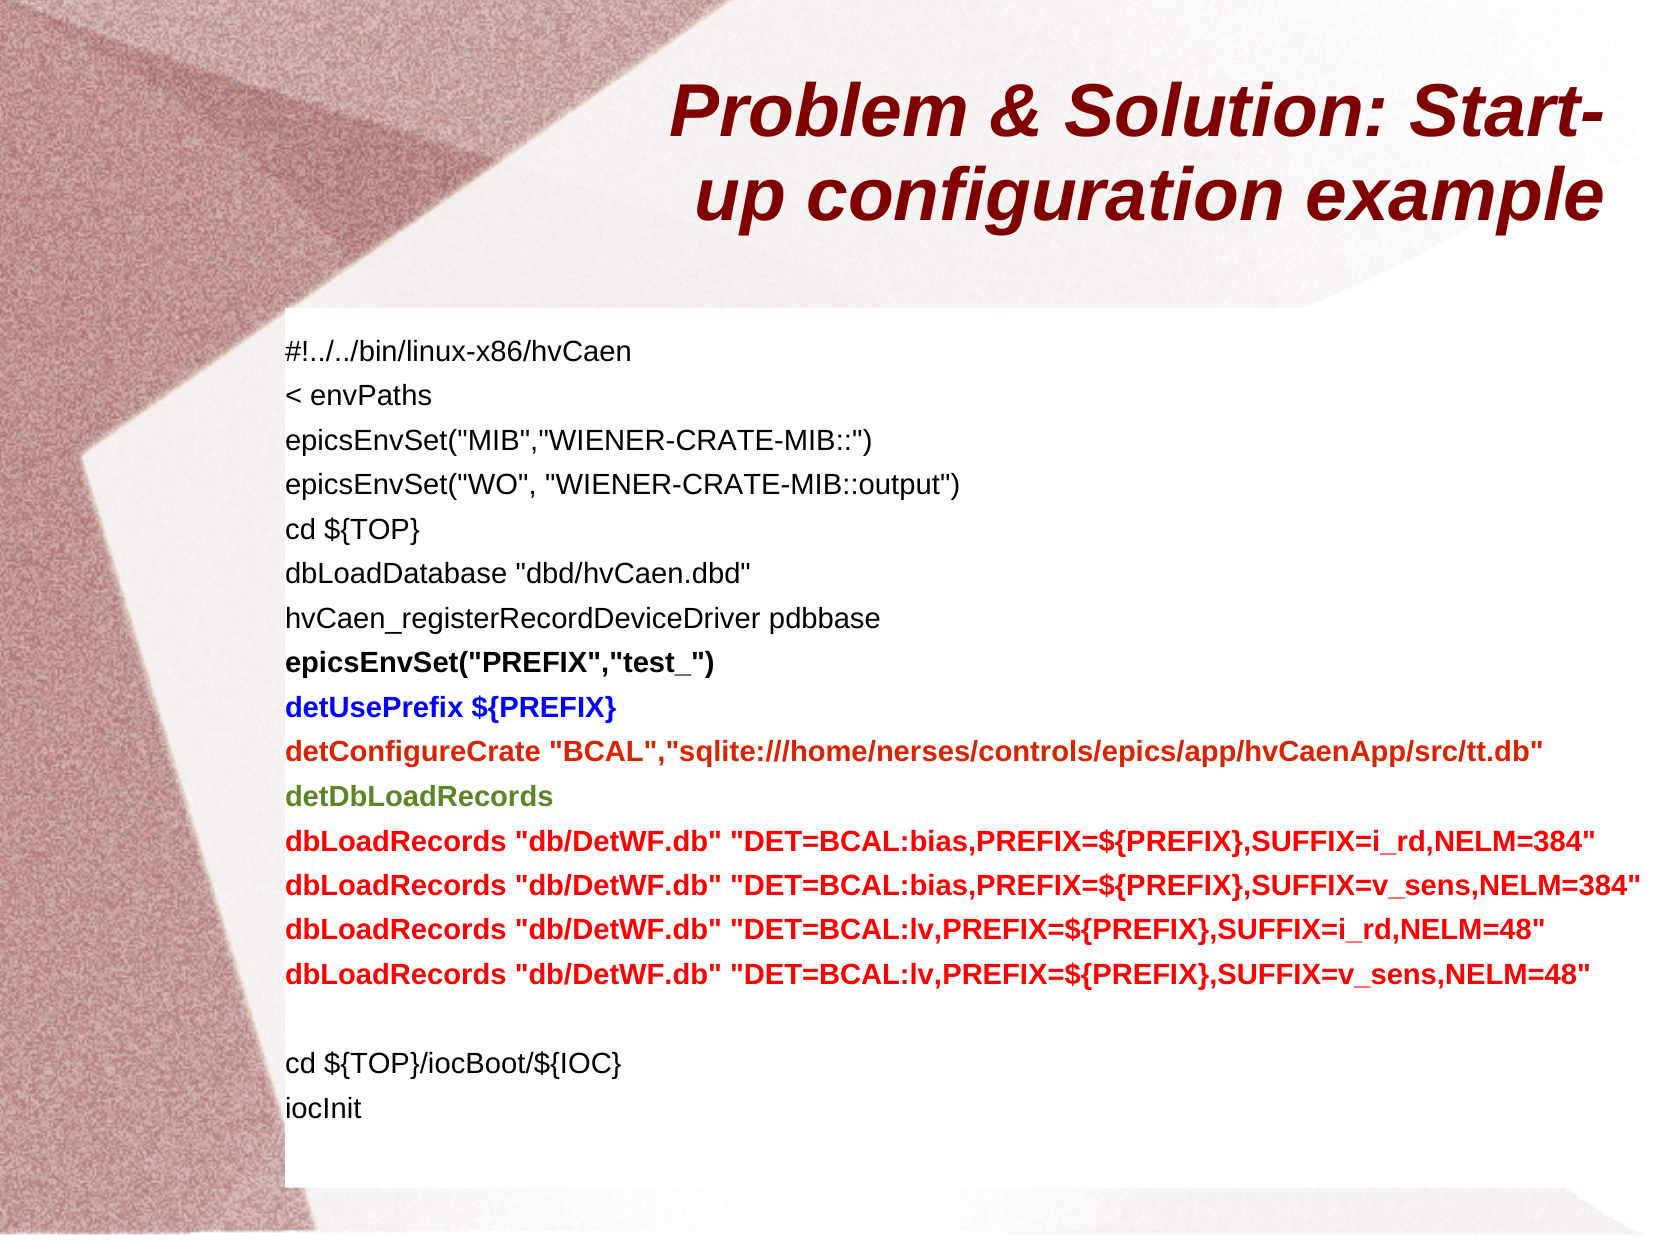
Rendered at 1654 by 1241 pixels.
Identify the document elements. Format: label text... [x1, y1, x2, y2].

title Problem & Solution: Start-up configuration example [596, 49, 1607, 257]
picture [0, 0, 1654, 1241]
list #!../../bin/linux-x86/hvCaen < envPaths epicsEnvSet("MIB","WIENER-CRATE-MIB::") epicsEnvSet("WO", "WIENER-CRATE-MIB::output") cd ${TOP} dbLoadDatabase "dbd/hvCaen.dbd" hvCaen_registerRecordDeviceDriver pdbbase epicsEnvSet("PREFIX","test_") detUsePrefix ${PREFIX} detConfigureCrate "BCAL","sqlite:///home/nerses/controls/epics/app/hvCaenApp/src/tt.db" detDbLoadRecords dbLoadRecords "db/DetWF.db" "DET=BCAL:bias,PREFIX=${PREFIX},SUFFIX=i_rd,NELM=384" dbLoadRecords "db/DetWF.db" "DET=BCAL:bias,PREFIX=${PREFIX},SUFFIX=v_sens,NELM=384" dbLoadRecords "db/DetWF.db" "DET=BCAL:lv,PREFIX=${PREFIX},SUFFIX=i_rd,NELM=48" dbLoadRecords "db/DetWF.db" "DET=BCAL:lv,PREFIX=${PREFIX},SUFFIX=v_sens,NELM=48" cd ${TOP}/iocBoot/${IOC} iocInit [285, 307, 1654, 1188]
